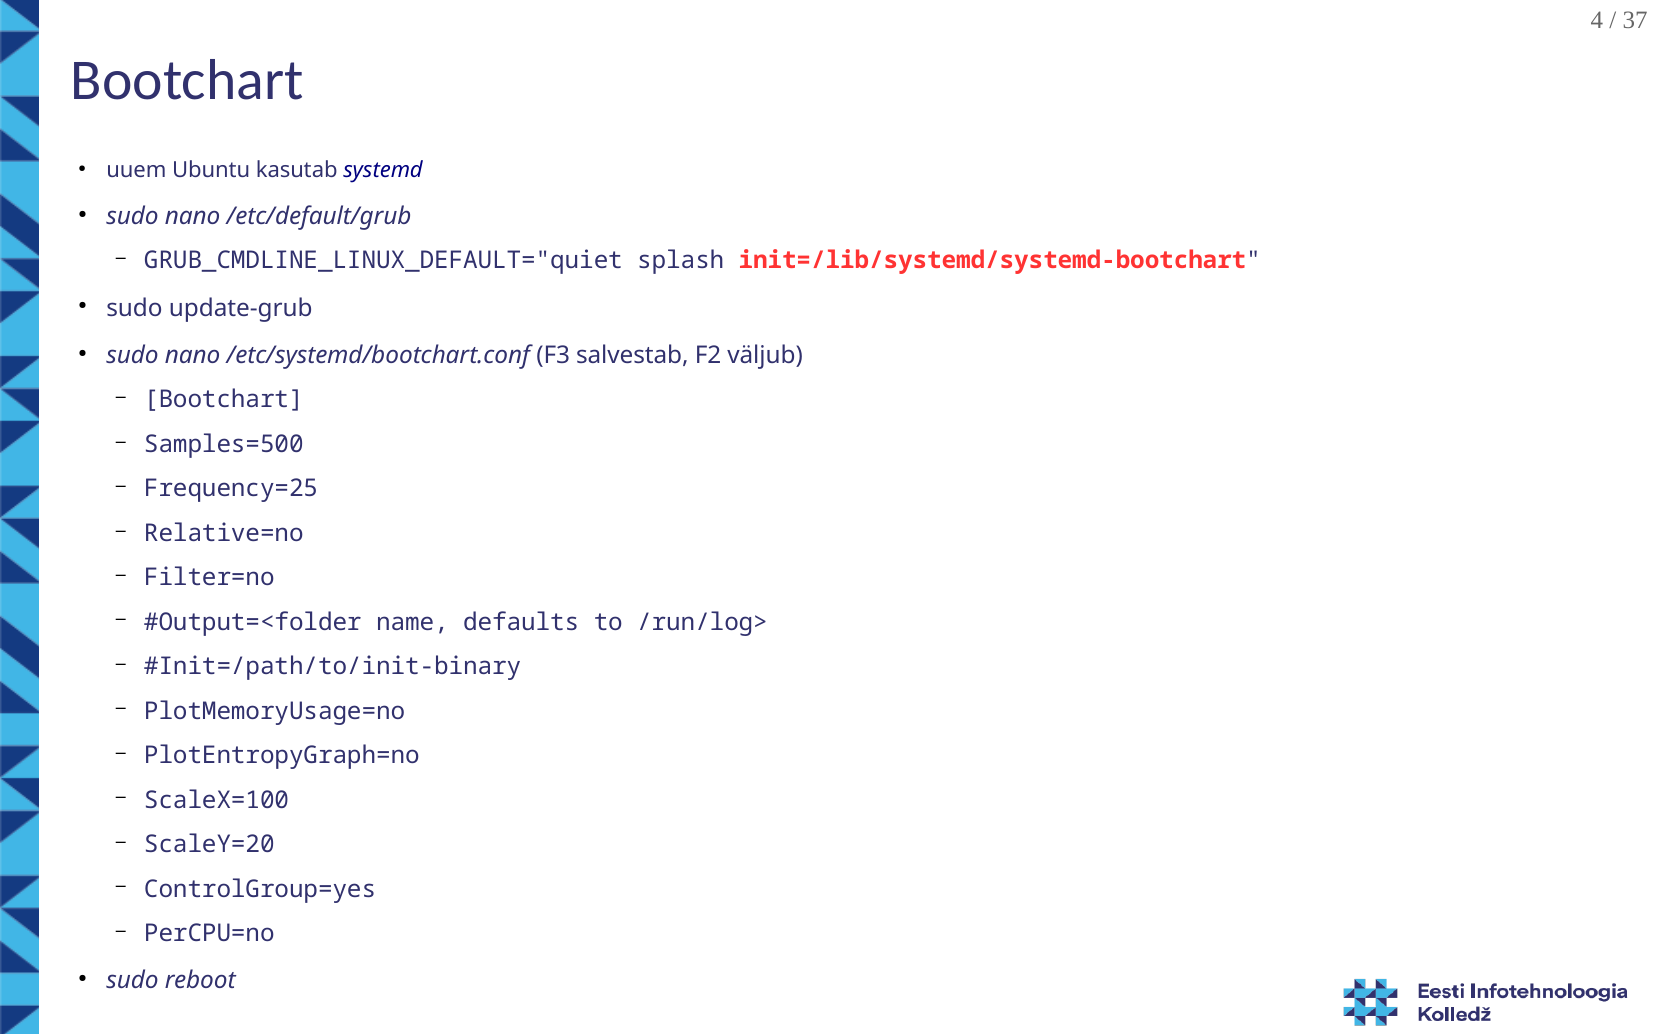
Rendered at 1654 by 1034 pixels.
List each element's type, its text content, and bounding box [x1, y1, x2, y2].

list uuem Ubuntu kasutab systemd sudo nano /etc/default/grub GRUB_CMDLINE_LINUX_DEFAULT="quiet splash init=/lib/systemd/systemd-bootchart" sudo update-grub sudo nano /etc/systemd/bootchart.conf (F3 salvestab, F2 väljub) [Bootchart] Samples=500 Frequency=25 Relative=no Filter=no #Output=<folder name, defaults to /run/log> #Init=/path/to/init-binary PlotMemoryUsage=no PlotEntropyGraph=no ScaleX=100 ScaleY=20 ControlGroup=yes PerCPU=no sudo reboot [68, 153, 1630, 1004]
title Bootchart [70, 41, 1630, 130]
